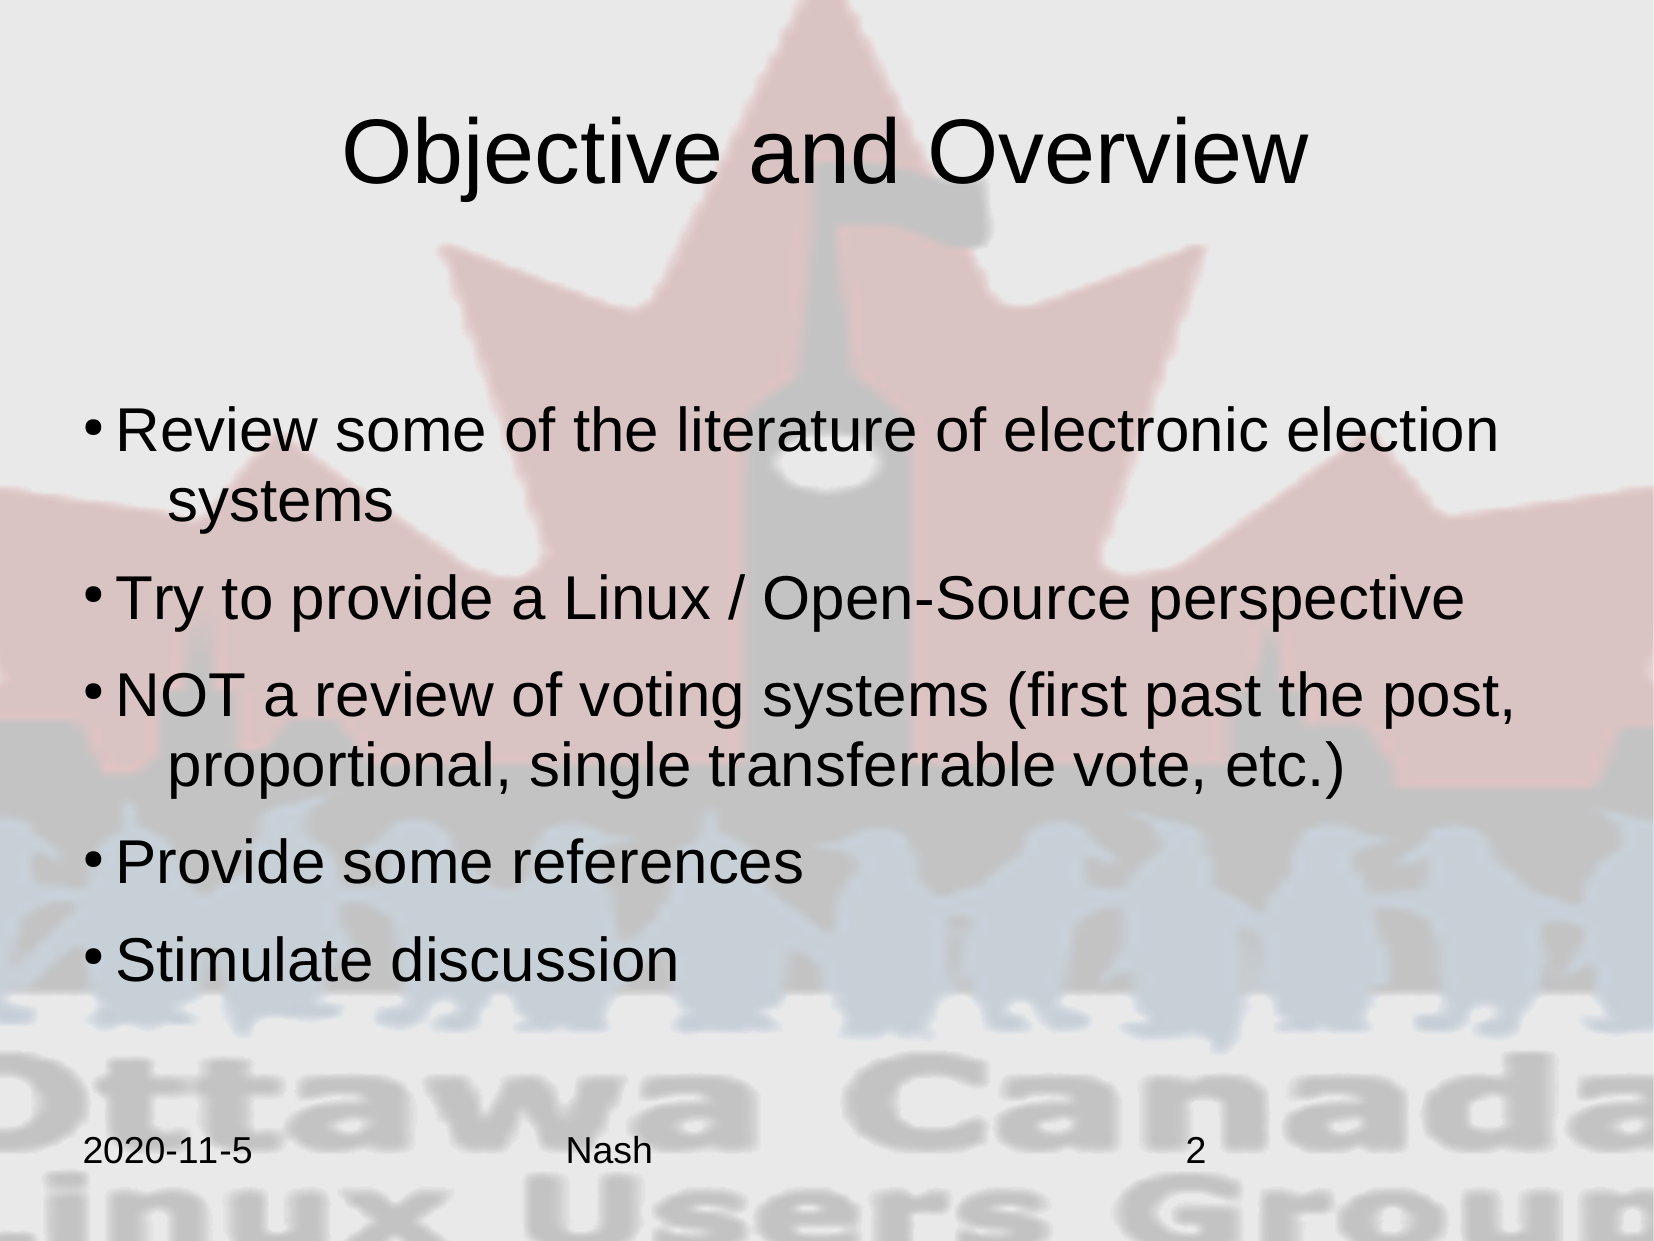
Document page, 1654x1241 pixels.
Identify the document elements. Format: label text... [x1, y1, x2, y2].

picture [0, 0, 1654, 1241]
list Review some of the literature of electronic election systems Try to provide a Linux / Open-Source perspective NOT a review of voting systems (first past the post, proportional, single transferrable vote, etc.) Provide some references Stimulate discussion [82, 290, 1570, 1009]
title Objective and Overview [82, 49, 1570, 256]
